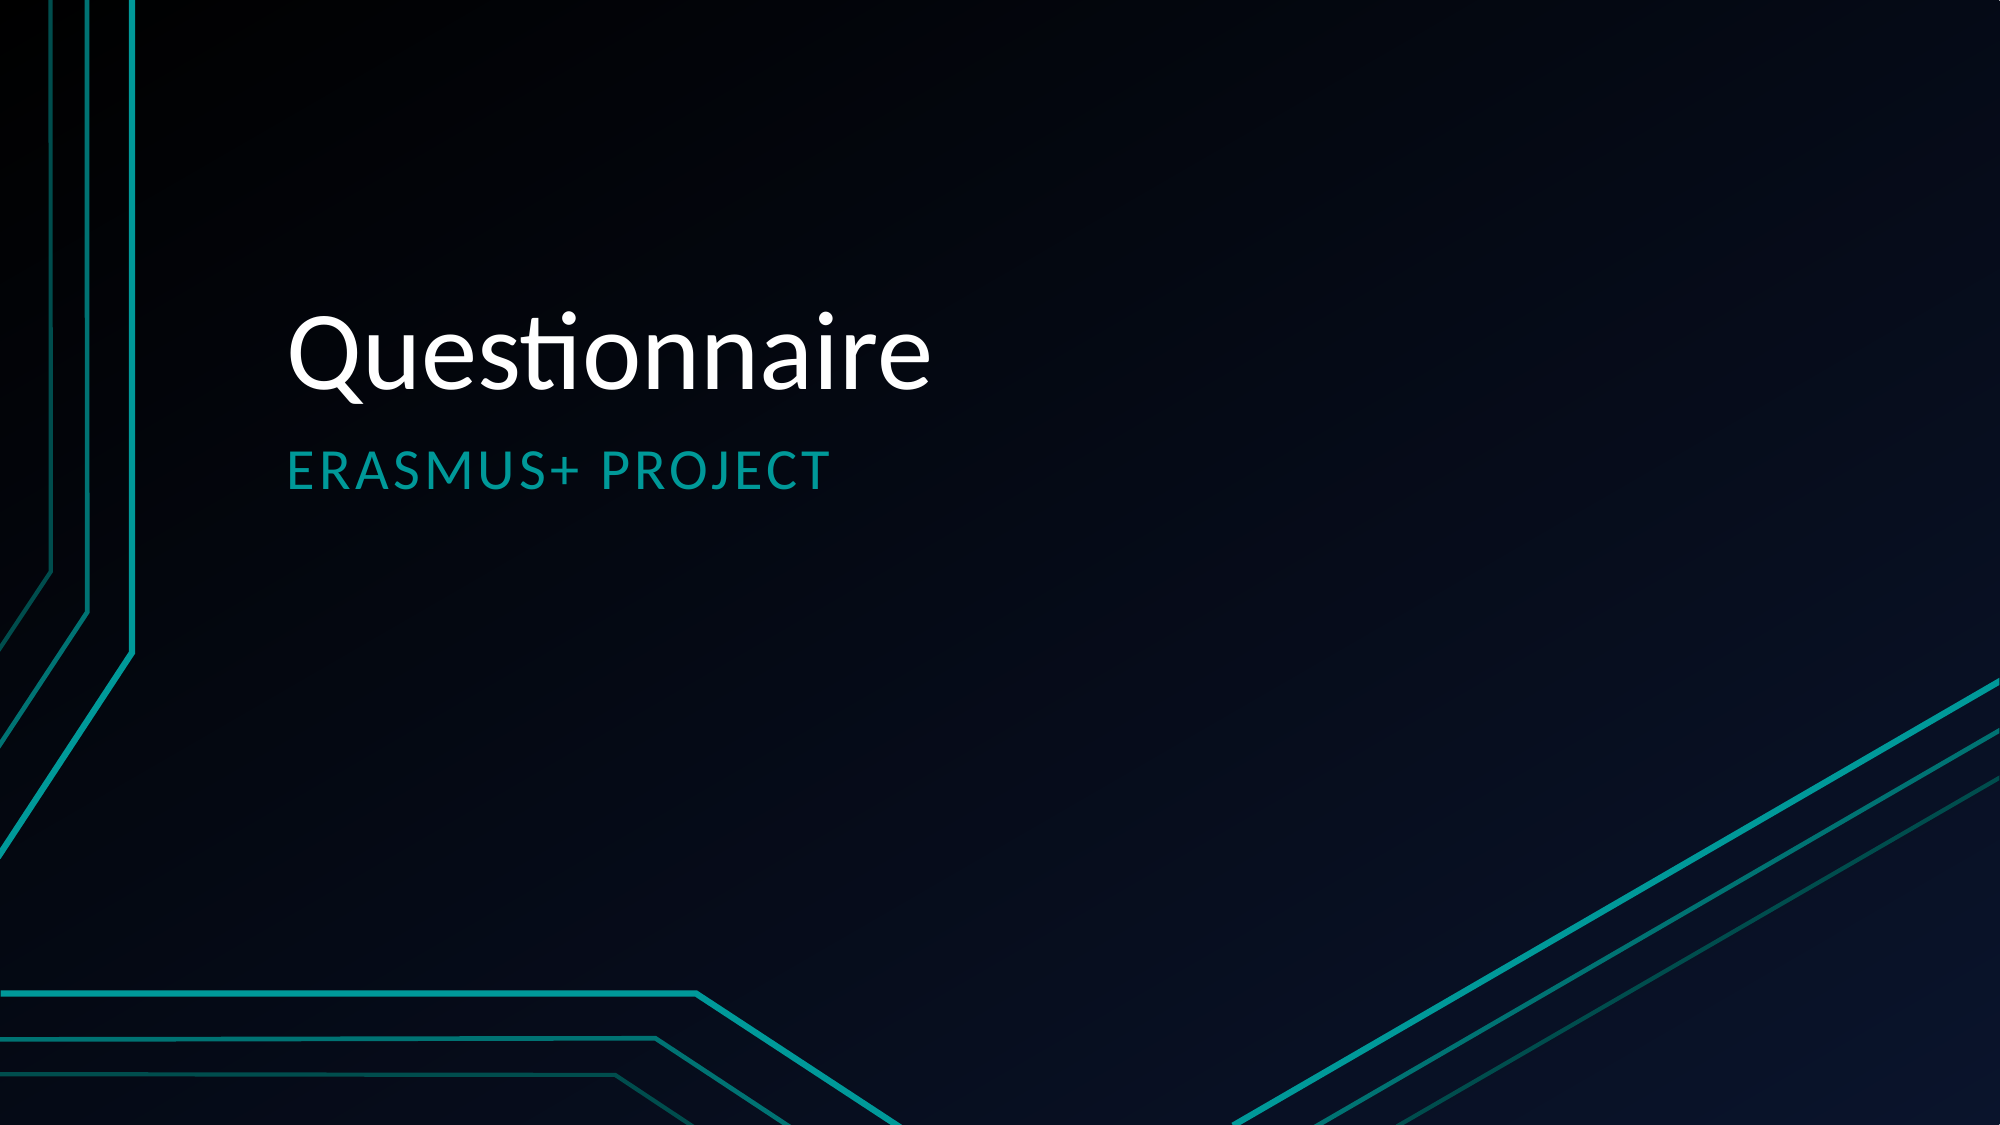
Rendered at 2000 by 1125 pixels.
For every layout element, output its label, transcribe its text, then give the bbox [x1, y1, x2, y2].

subtitle Erasmus+ Project [266, 429, 1700, 717]
title Questionnaire [266, 95, 1700, 424]
